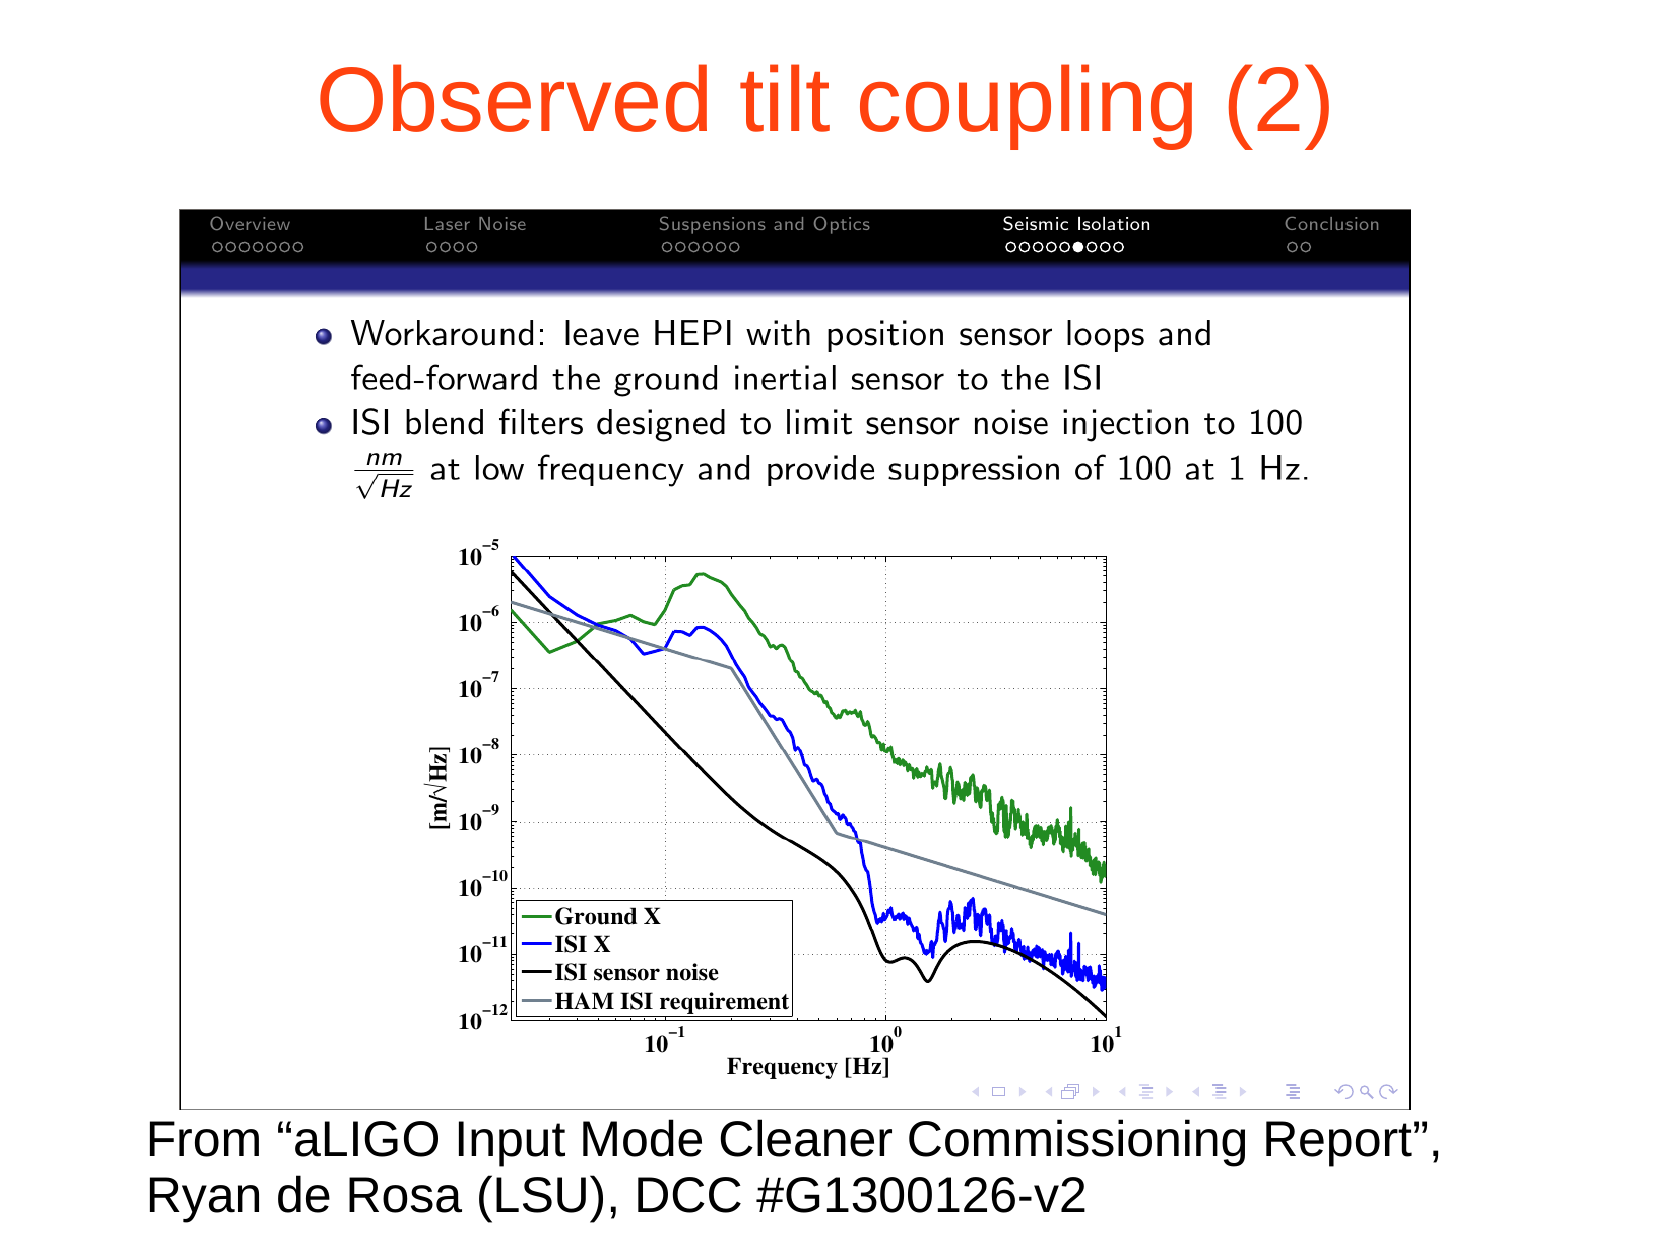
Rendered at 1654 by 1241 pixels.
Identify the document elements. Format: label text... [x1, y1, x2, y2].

picture [179, 209, 1411, 1103]
text_box From “aLIGO Input Mode Cleaner Commissioning Report”, Ryan de Rosa (LSU), DCC #G1300126-v2 [131, 1103, 1624, 1230]
title Observed tilt coupling (2) [82, 0, 1571, 204]
